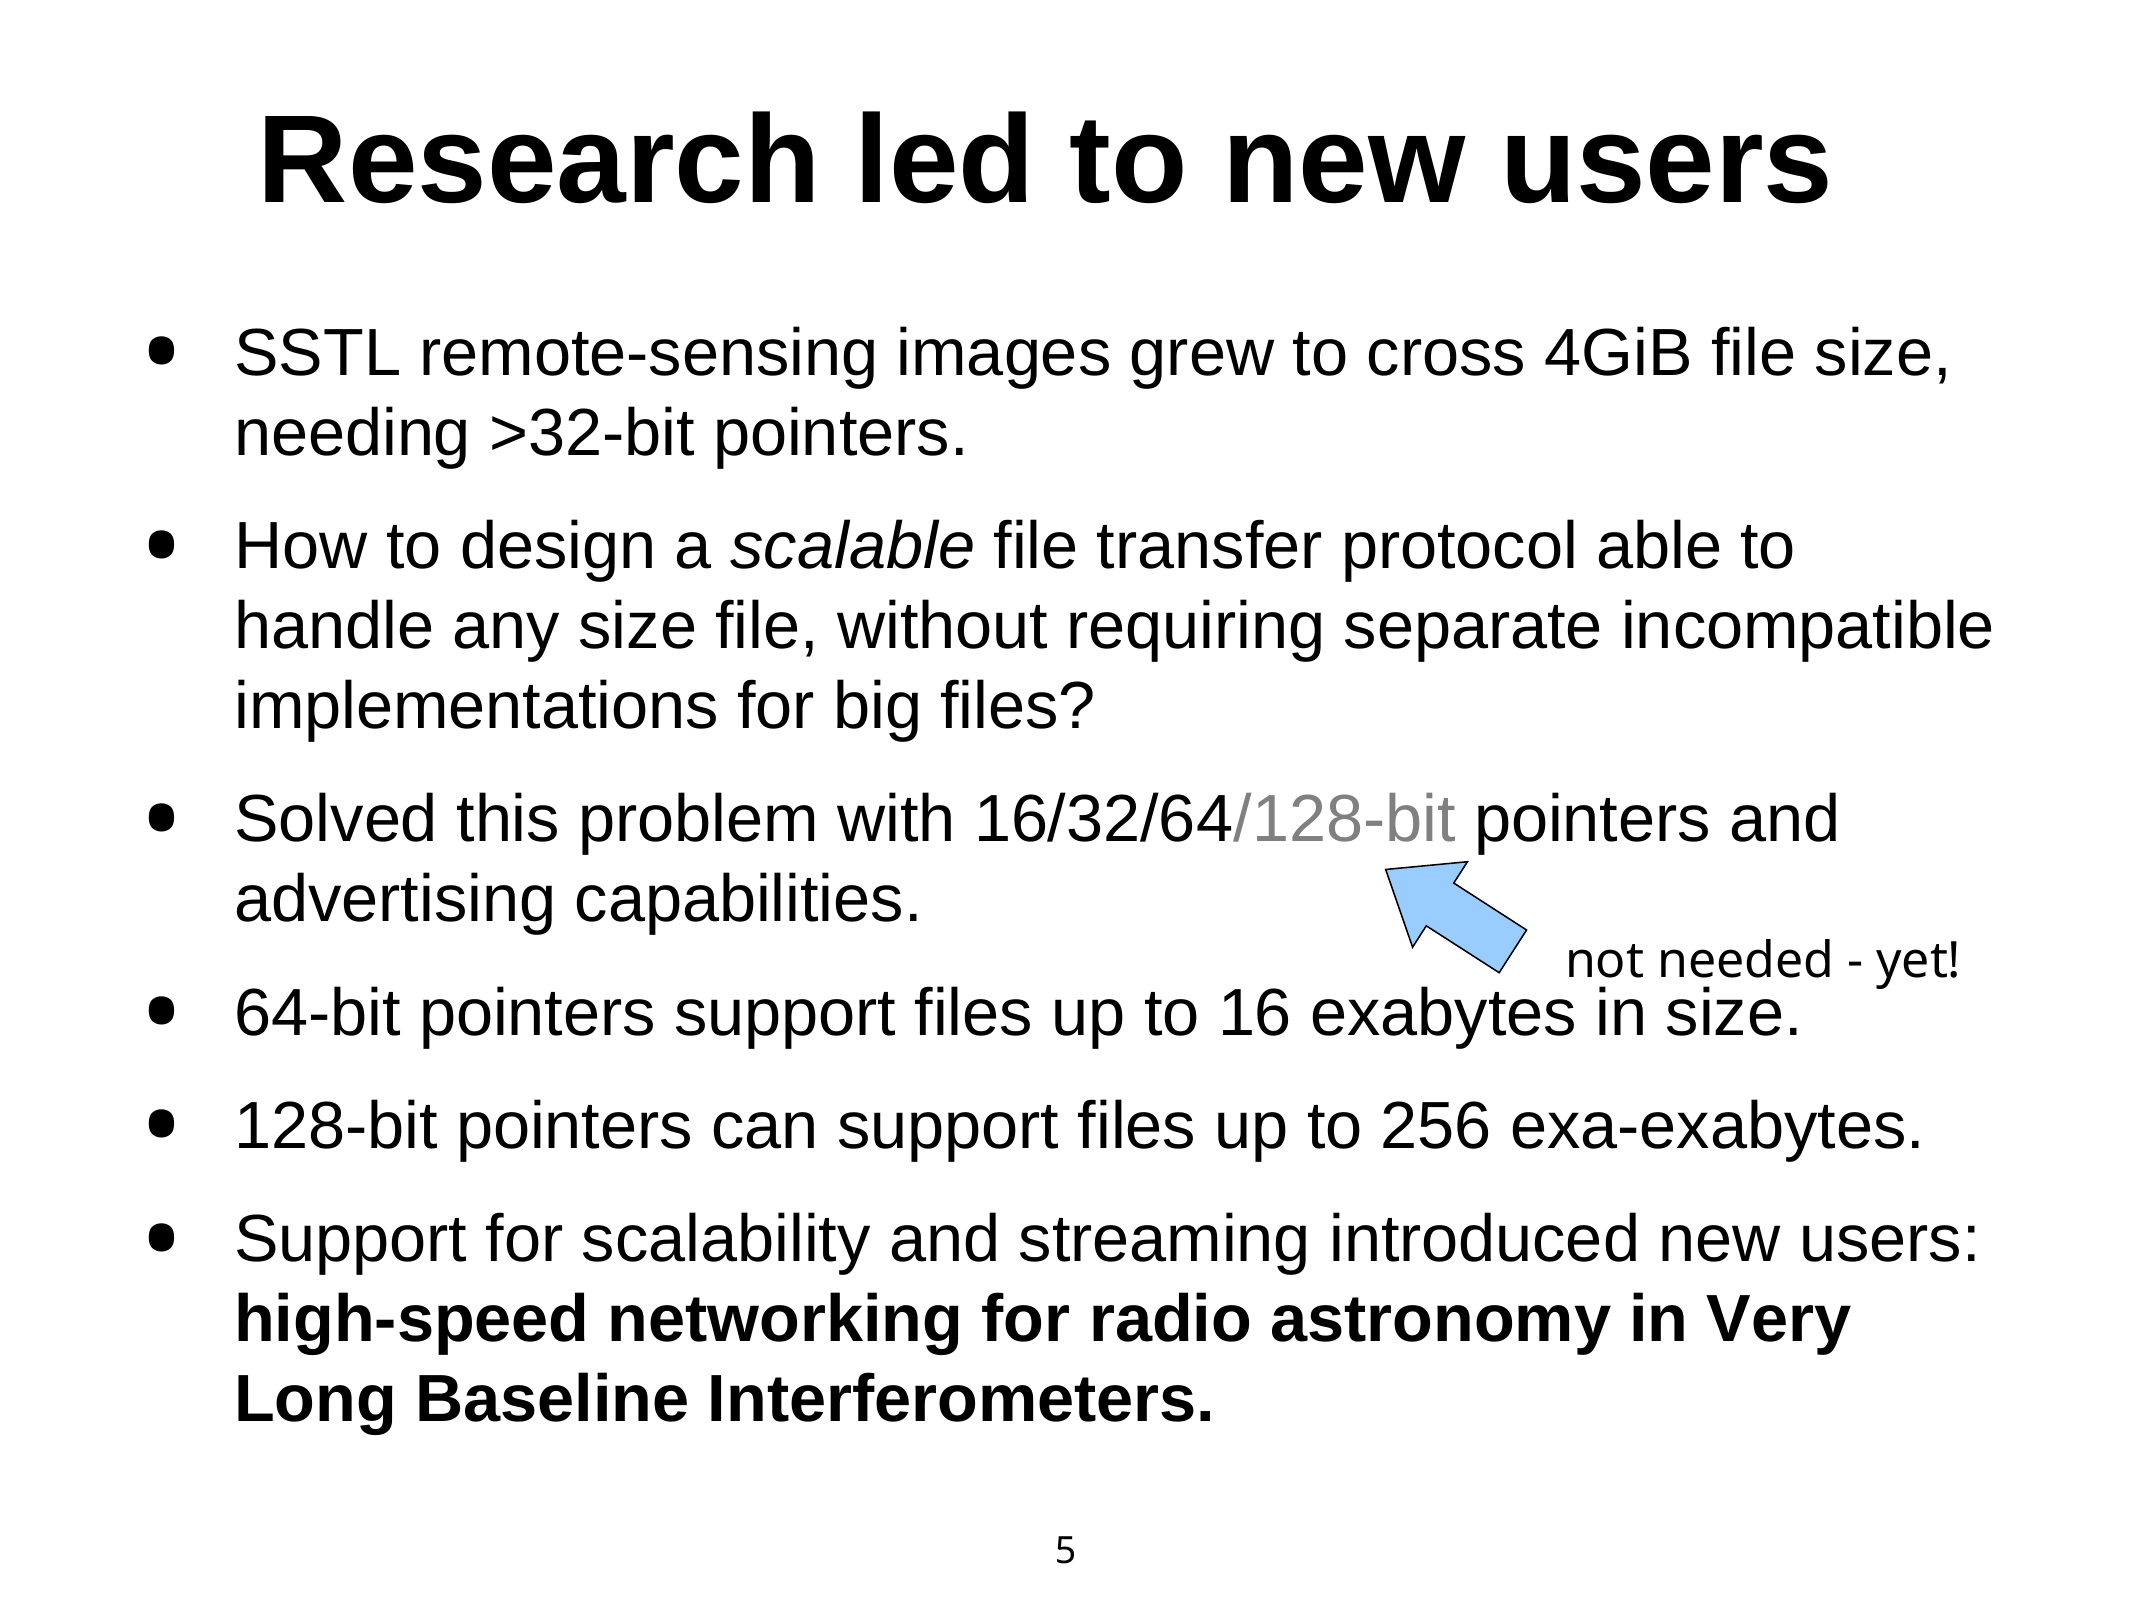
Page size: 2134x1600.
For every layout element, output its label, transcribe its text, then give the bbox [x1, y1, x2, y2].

text_box [1385, 861, 1510, 973]
text_box not needed - yet! [1506, 919, 2021, 996]
title Research led to new users [120, 36, 1973, 267]
list SSTL remote-sensing images grew to cross 4GiB file size, needing >32-bit pointers. How to design a scalable file transfer protocol able to handle any size file, without requiring separate incompatible implementations for big files? Solved this problem with 16/32/64/128-bit pointers and advertising capabilities. 64-bit pointers support files up to 16 exabytes in size. 128-bit pointers can support files up to 256 exa-exabytes. Support for scalability and streaming introduced new users: high-speed networking for radio astronomy in Very Long Baseline Interferometers. [88, 324, 2022, 1419]
text_box <number> [1037, 1518, 1094, 1580]
